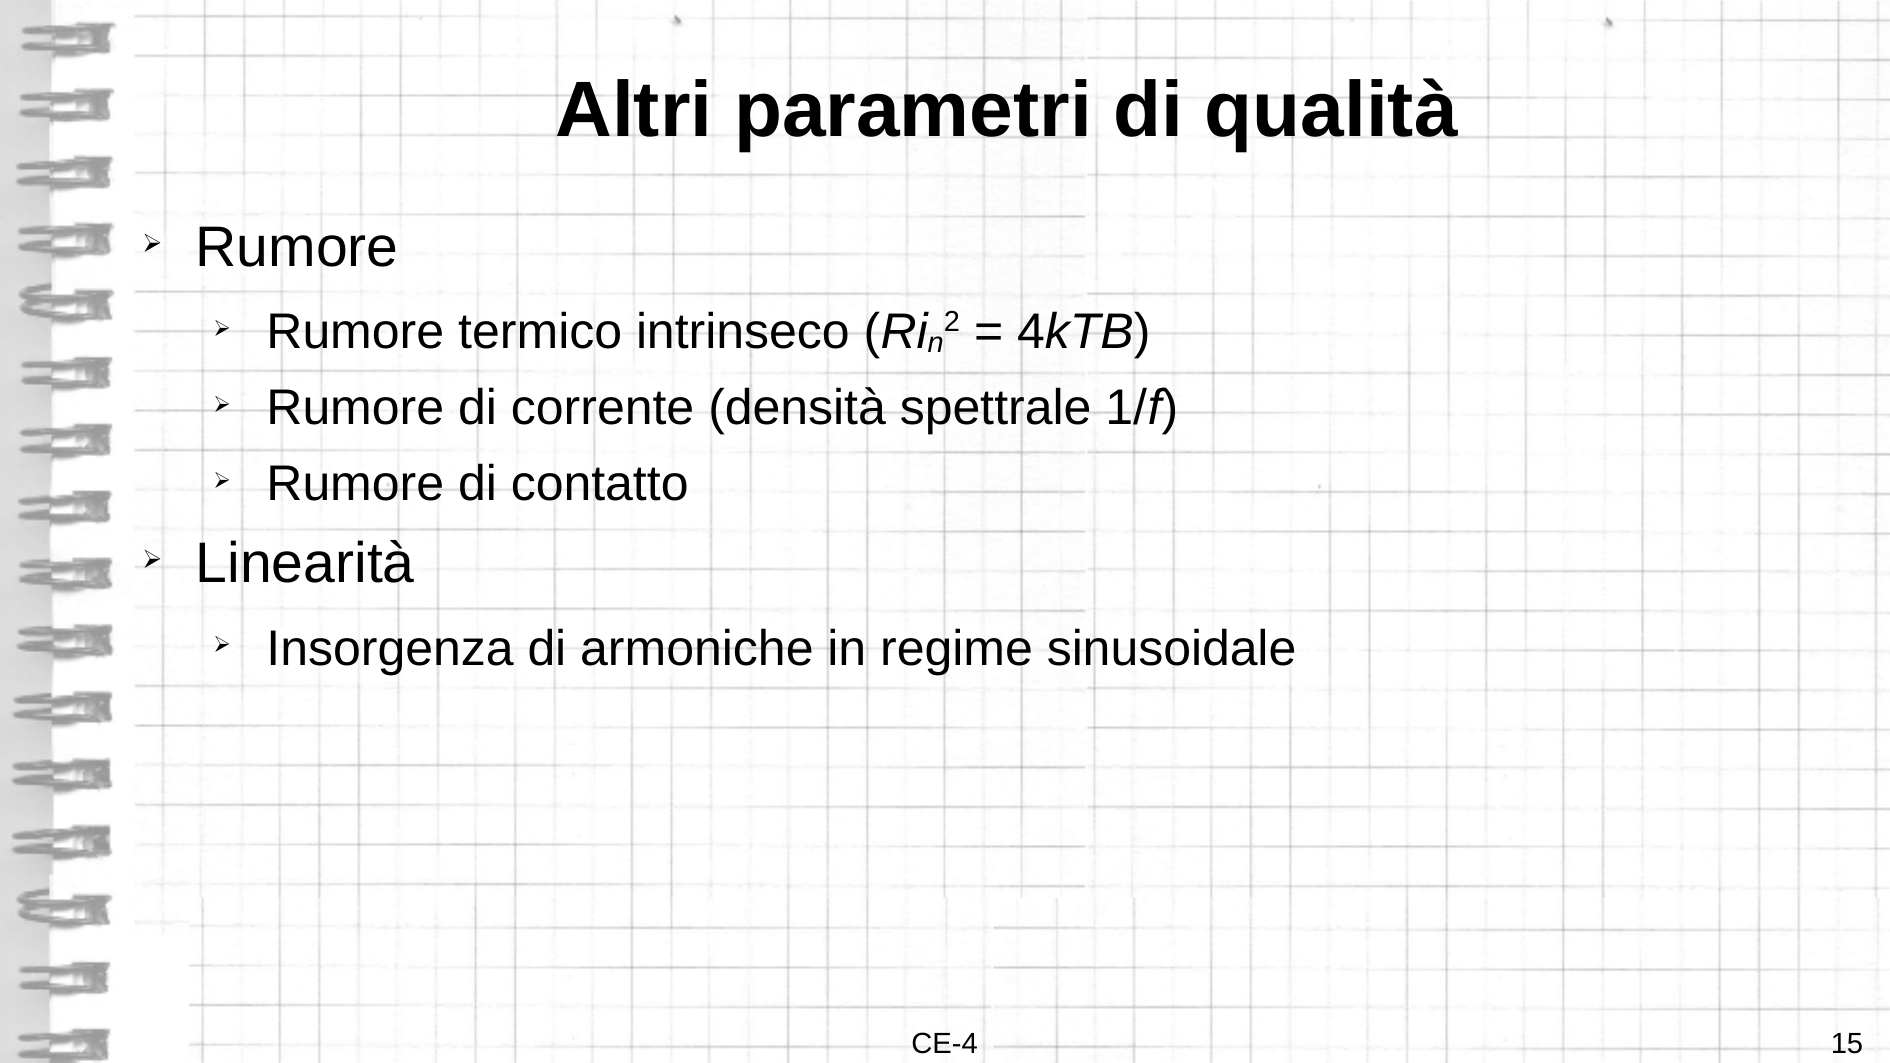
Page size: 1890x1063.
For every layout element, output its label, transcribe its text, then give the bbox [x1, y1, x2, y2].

title Altri parametri di qualità [124, 20, 1890, 198]
list Rumore Rumore termico intrinseco (Rin2 = 4kTB) Rumore di corrente (densità spettrale 1/f) Rumore di contatto Linearità Insorgenza di armoniche in regime sinusoidale [124, 214, 1890, 832]
picture [0, 0, 1890, 1063]
